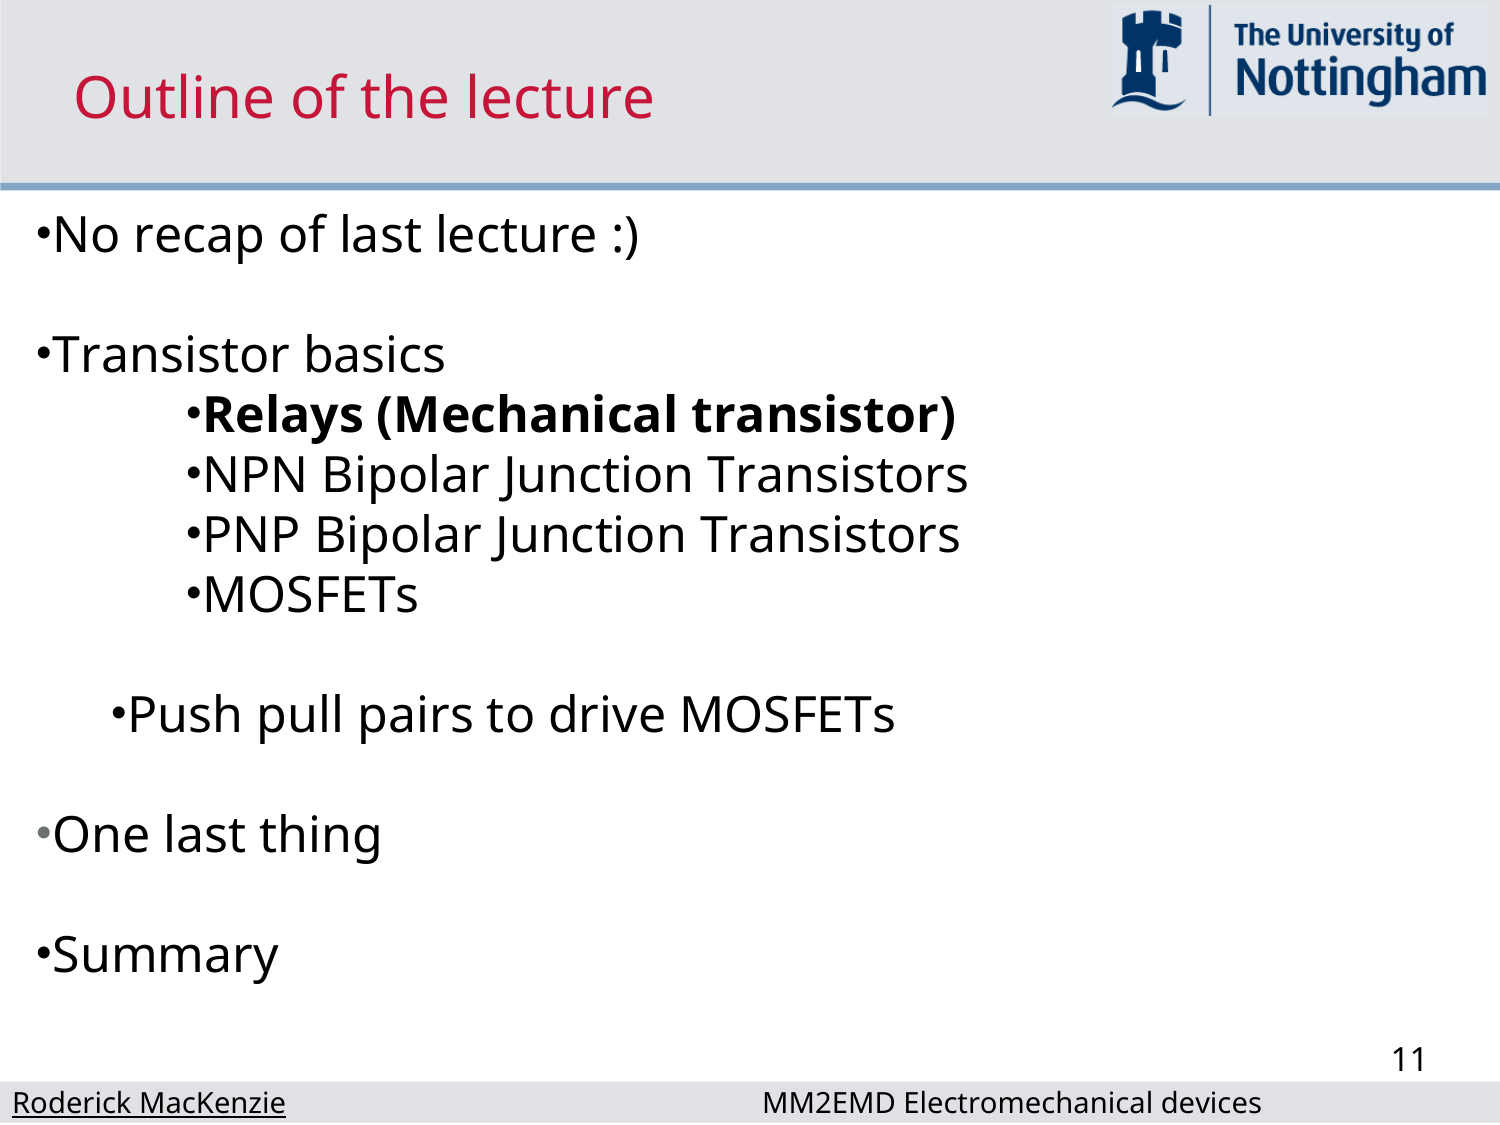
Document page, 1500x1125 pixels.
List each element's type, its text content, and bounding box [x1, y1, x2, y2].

text_box No recap of last lecture :) Transistor basics Relays (Mechanical transistor) NPN Bipolar Junction Transistors PNP Bipolar Junction Transistors MOSFETs Push pull pairs to drive MOSFETs One last thing Summary [20, 195, 1463, 1055]
picture [1111, 4, 1487, 116]
text_box <number> [1375, 1030, 1500, 1101]
title Outline of the lecture [59, 43, 1297, 148]
